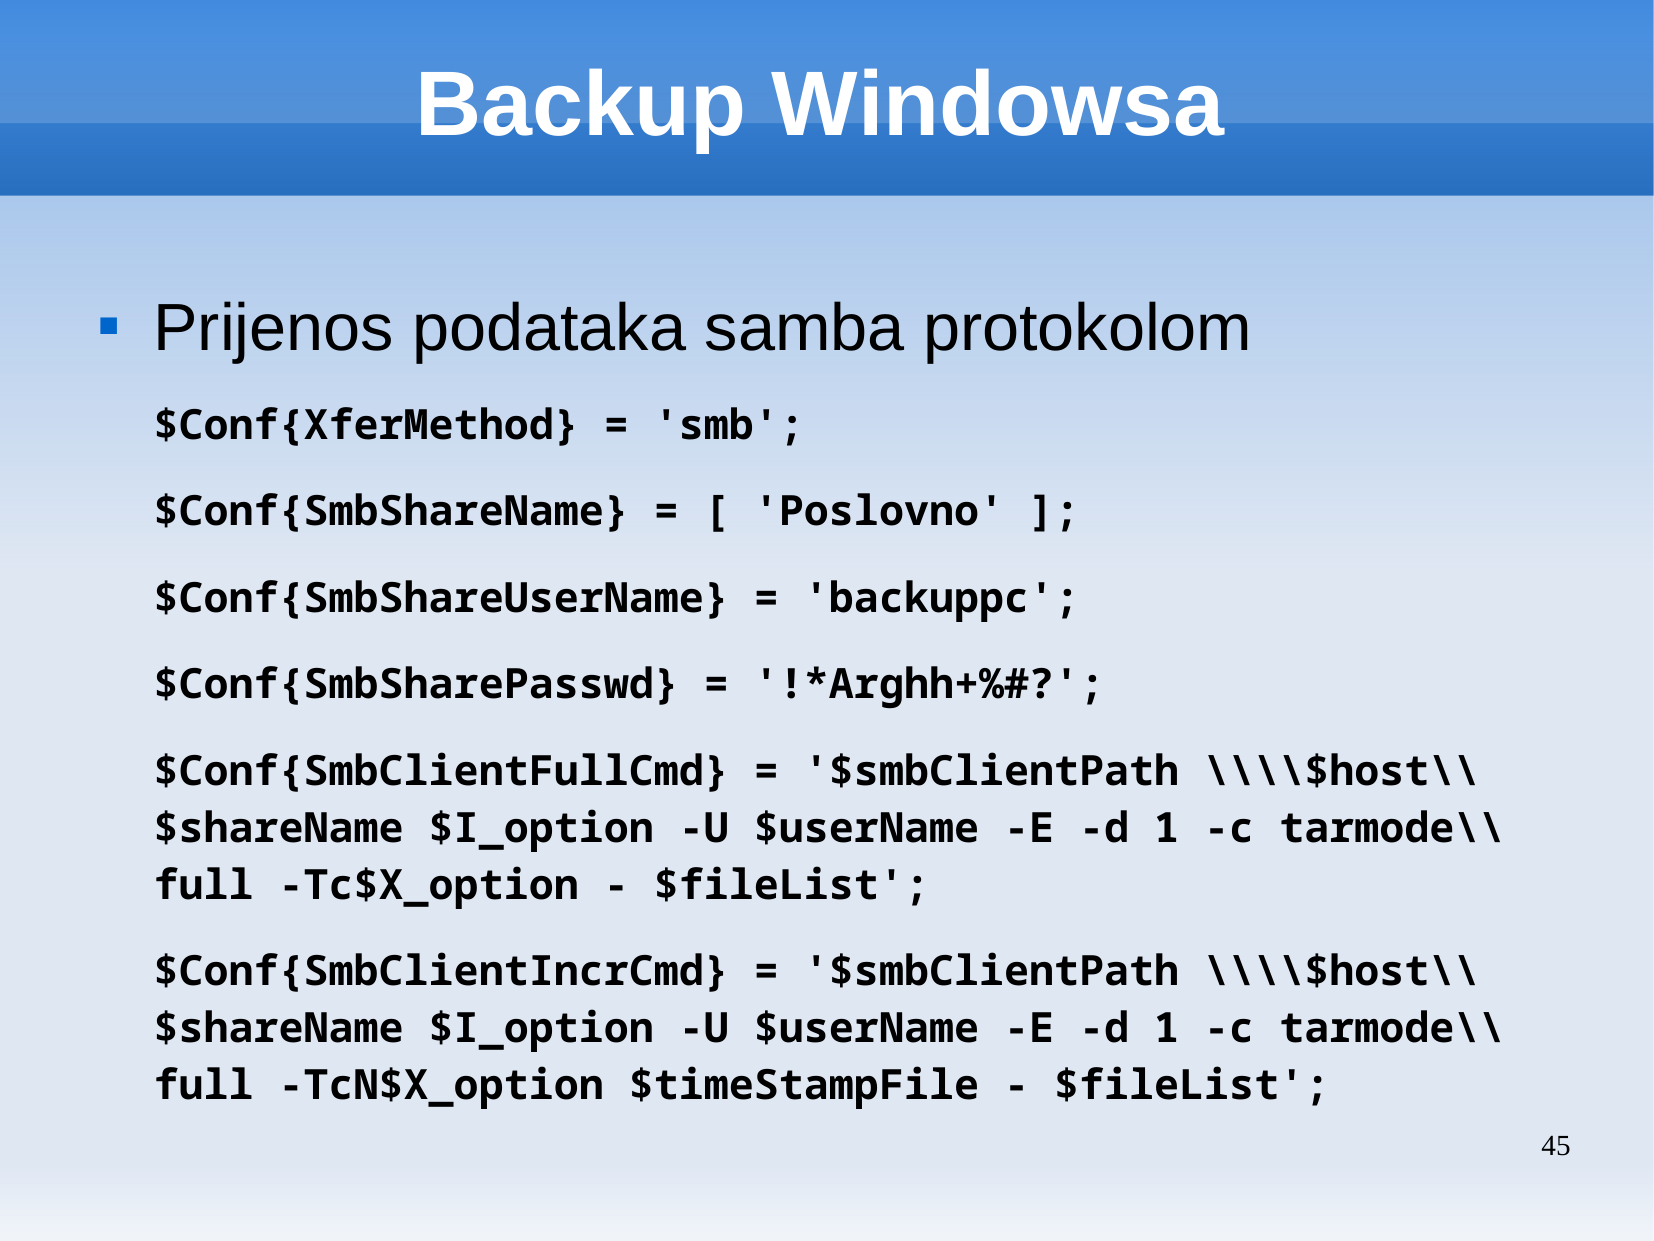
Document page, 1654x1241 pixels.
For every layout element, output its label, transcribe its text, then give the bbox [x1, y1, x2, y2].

picture [0, 0, 1654, 1241]
title Backup Windowsa [76, 7, 1565, 200]
list Prijenos podataka samba protokolom $Conf{XferMethod} = 'smb'; $Conf{SmbShareName} = [ 'Poslovno' ]; $Conf{SmbShareUserName} = 'backuppc'; $Conf{SmbSharePasswd} = '!*Arghh+%#?'; $Conf{SmbClientFullCmd} = '$smbClientPath \\\\$host\\$shareName $I_option -U $userName -E -d 1 -c tarmode\\ full -Tc$X_option - $fileList'; $Conf{SmbClientIncrCmd} = '$smbClientPath \\\\$host\\$shareName $I_option -U $userName -E -d 1 -c tarmode\\ full -TcN$X_option $timeStampFile - $fileList'; [82, 290, 1571, 1094]
